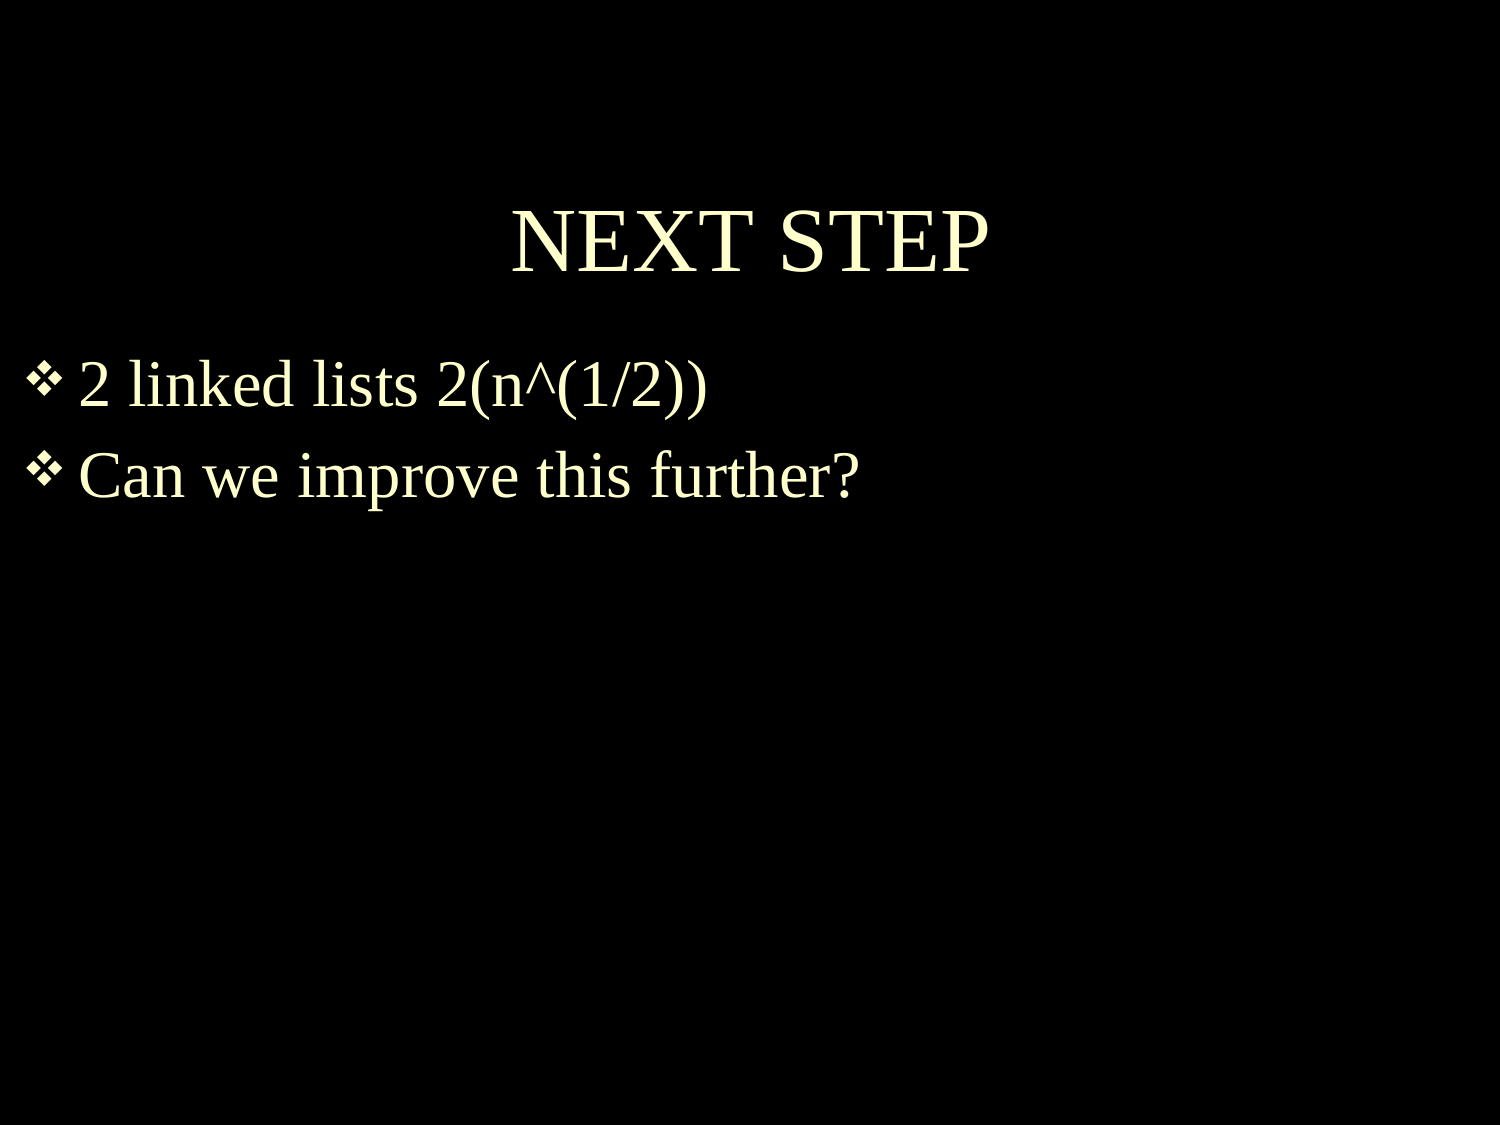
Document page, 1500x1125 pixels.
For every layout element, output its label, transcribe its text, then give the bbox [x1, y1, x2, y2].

list 2 linked lists 2(n^(1/2)) Can we improve this further? [22, 347, 1482, 1075]
title NEXT STEP [22, 153, 1480, 329]
